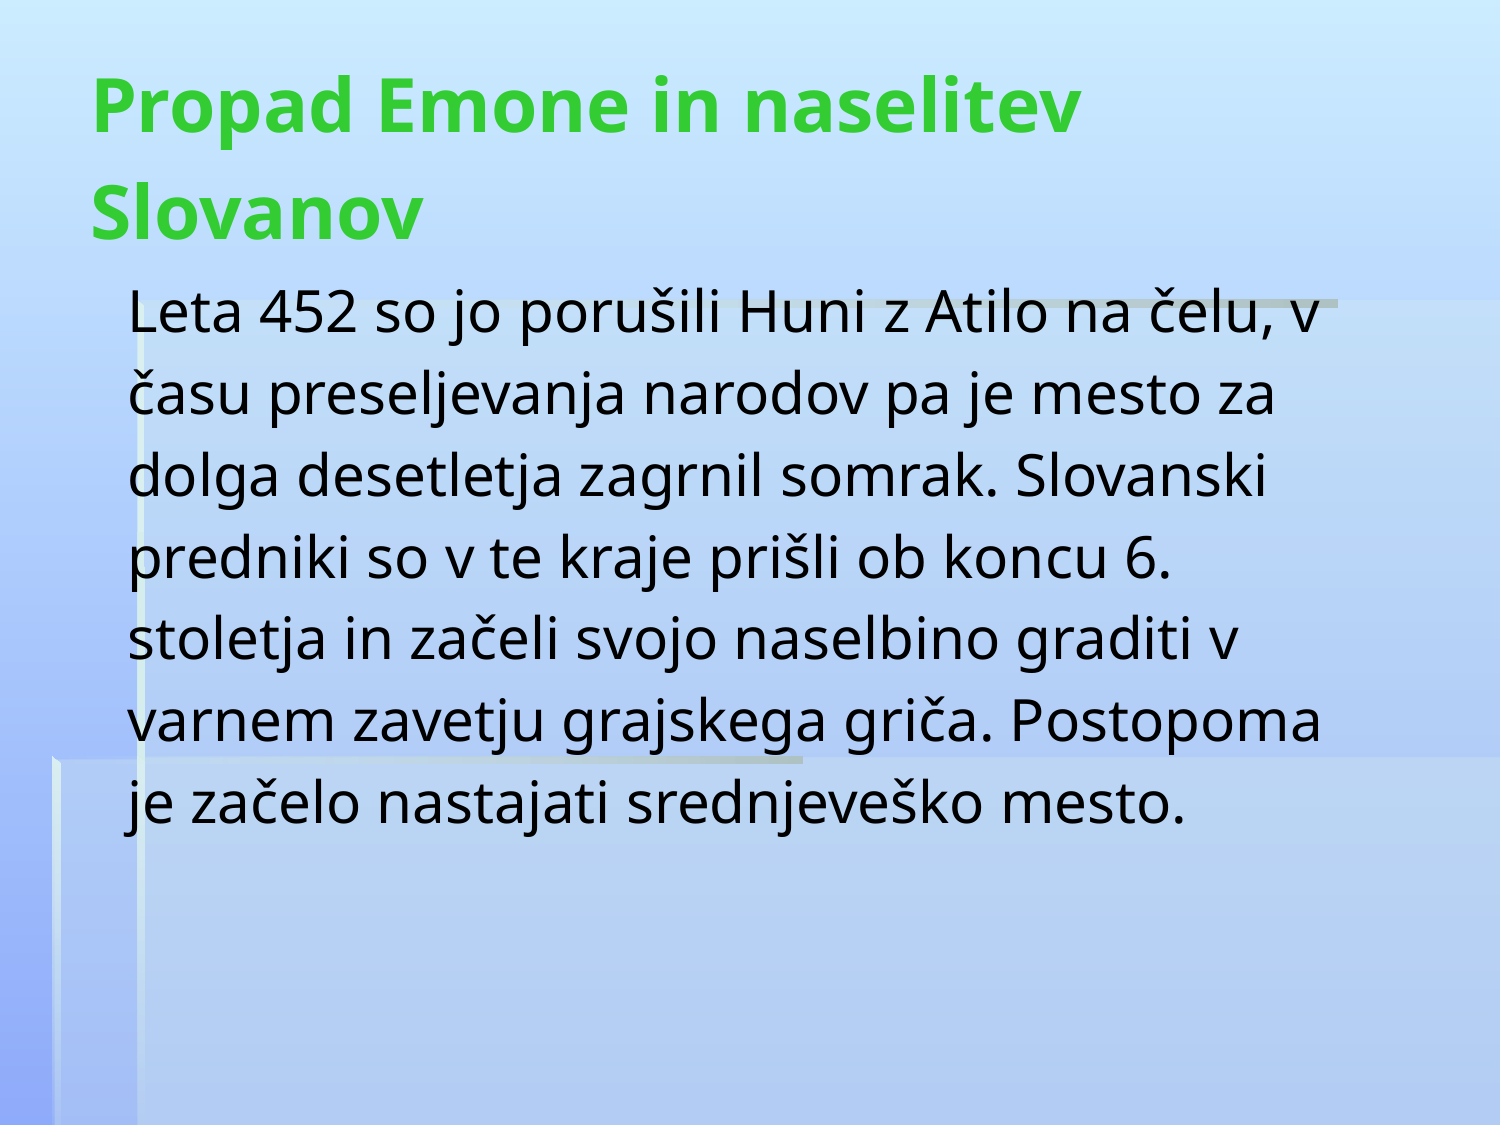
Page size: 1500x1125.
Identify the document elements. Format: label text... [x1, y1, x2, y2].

list Leta 452 so jo porušili Huni z Atilo na čelu, v času preseljevanja narodov pa je mesto za dolga desetletja zagrnil somrak. Slovanski predniki so v te kraje prišli ob koncu 6. stoletja in začeli svojo naselbino graditi v varnem zavetju grajskega griča. Postopoma je začelo nastajati srednjeveško mesto. [112, 267, 1426, 955]
title Propad Emone in naselitev Slovanov [75, 40, 1451, 275]
